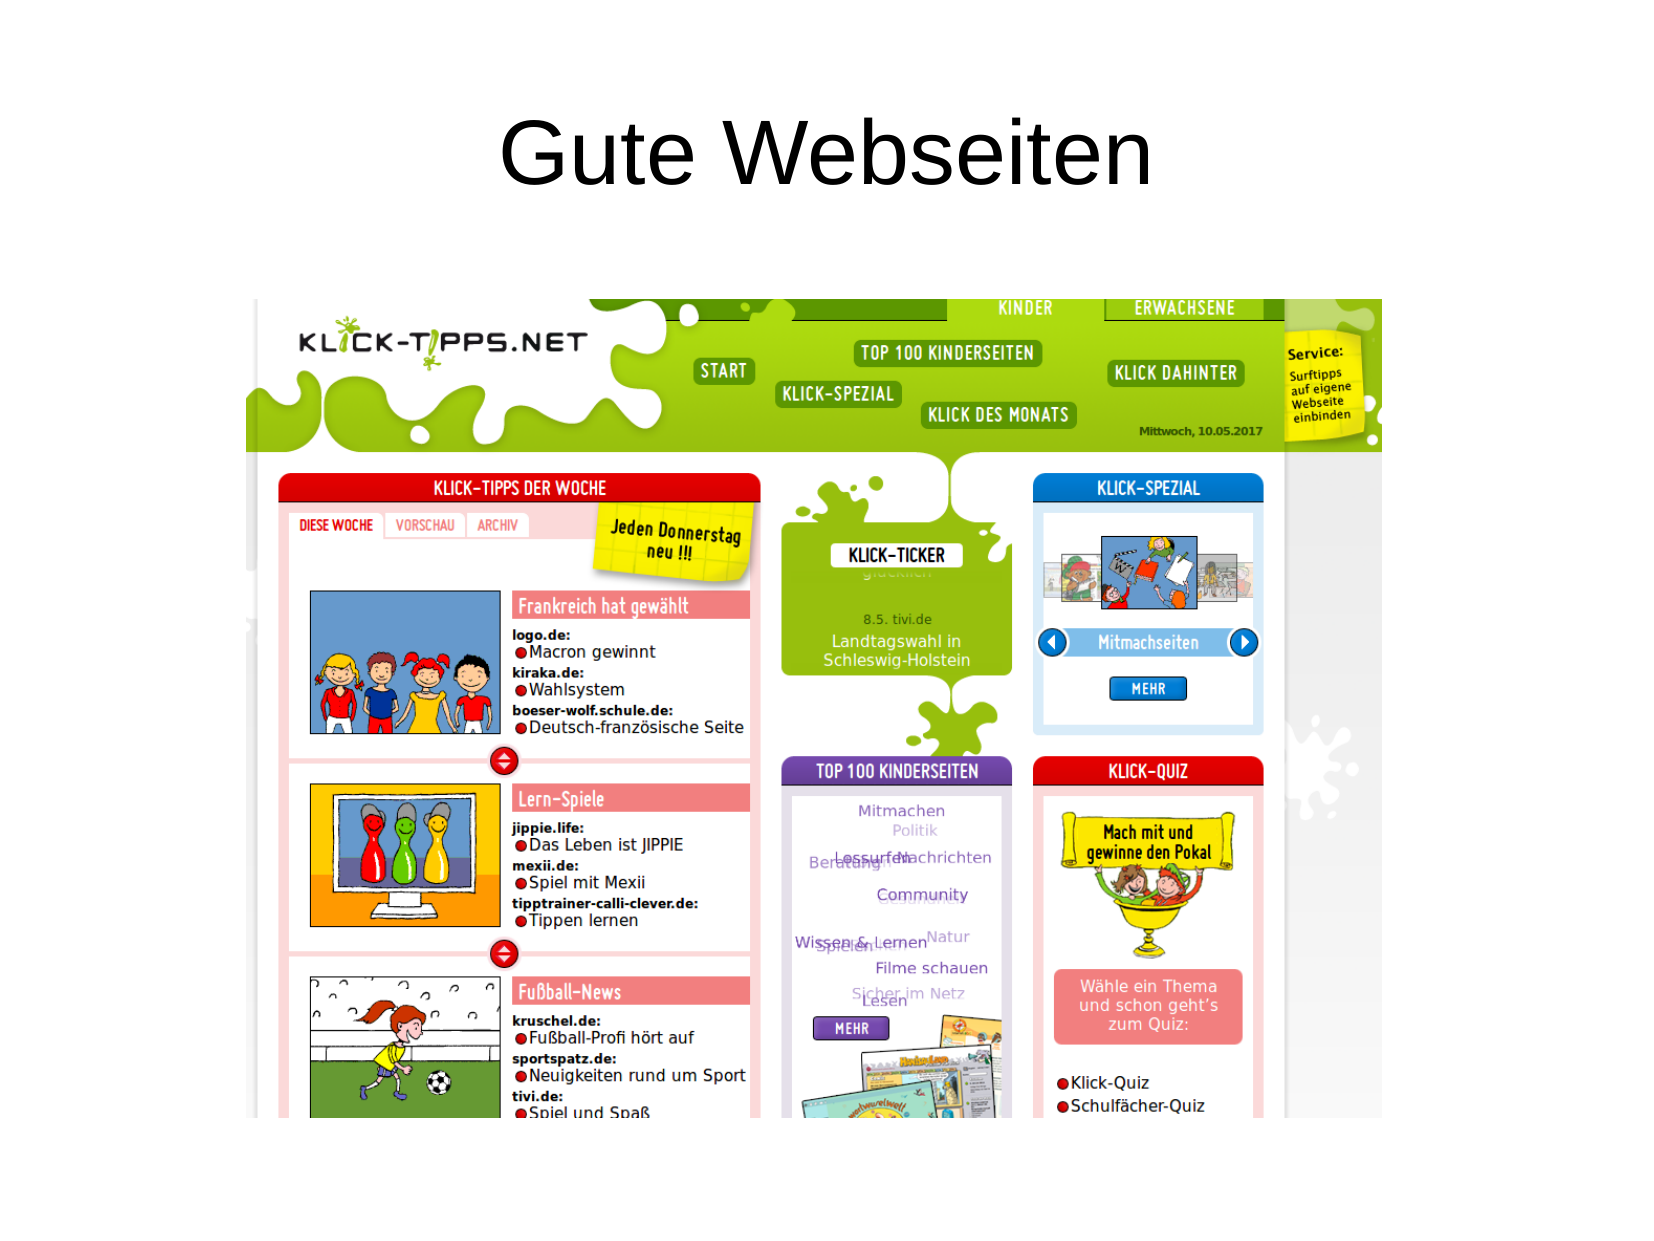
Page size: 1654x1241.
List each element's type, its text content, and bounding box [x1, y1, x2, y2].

picture [246, 299, 1382, 1118]
title Gute Webseiten [82, 49, 1571, 257]
